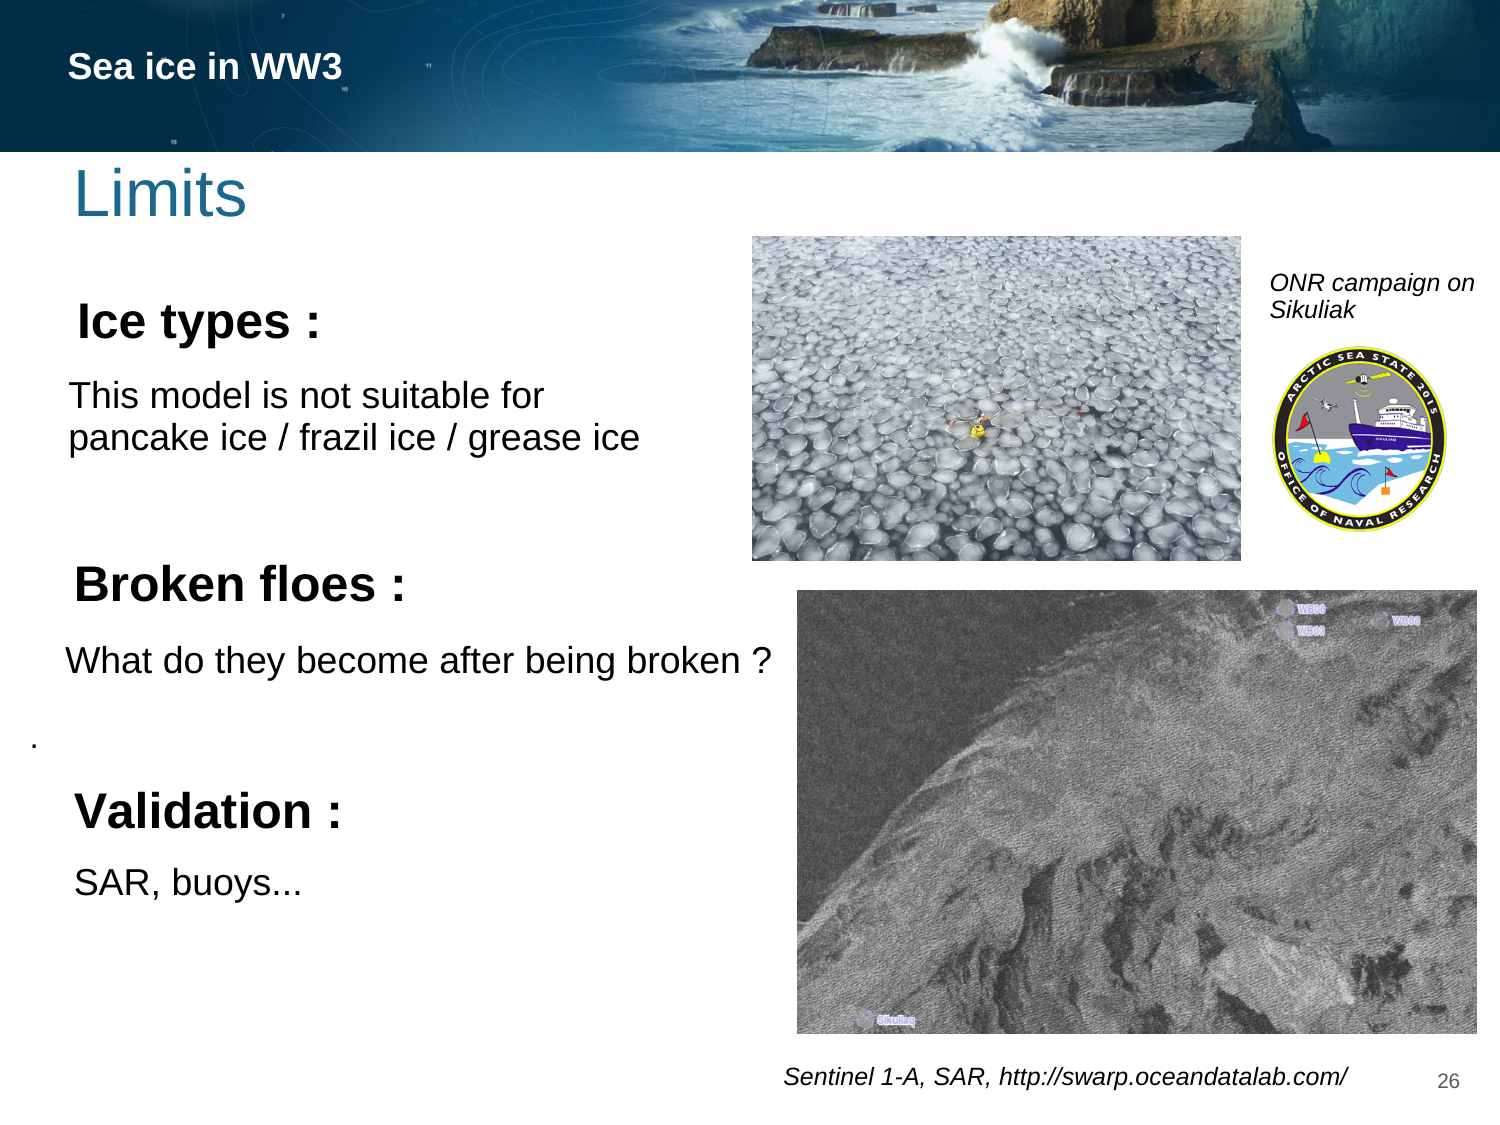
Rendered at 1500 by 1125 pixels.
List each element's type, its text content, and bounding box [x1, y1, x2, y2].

text_box Validation : SAR, buoys... [59, 767, 797, 989]
text_box Ice types : [62, 277, 752, 434]
text_box ONR campaign on Sikuliak [1269, 268, 1500, 325]
text_box Sentinel 1-A, SAR, http://swarp.oceandatalab.com/ [783, 1062, 1388, 1092]
picture [752, 236, 1241, 562]
text_box What do they become after being broken ? . [29, 639, 797, 768]
title Sea ice in WW3 [52, 29, 621, 100]
picture [0, 0, 1500, 152]
text_box This model is not suitable for pancake ice / frazil ice / grease ice [32, 374, 650, 502]
text_box Broken floes : [59, 541, 1241, 639]
picture [797, 590, 1477, 1034]
picture [1272, 346, 1447, 532]
title Limits [59, 102, 1244, 278]
